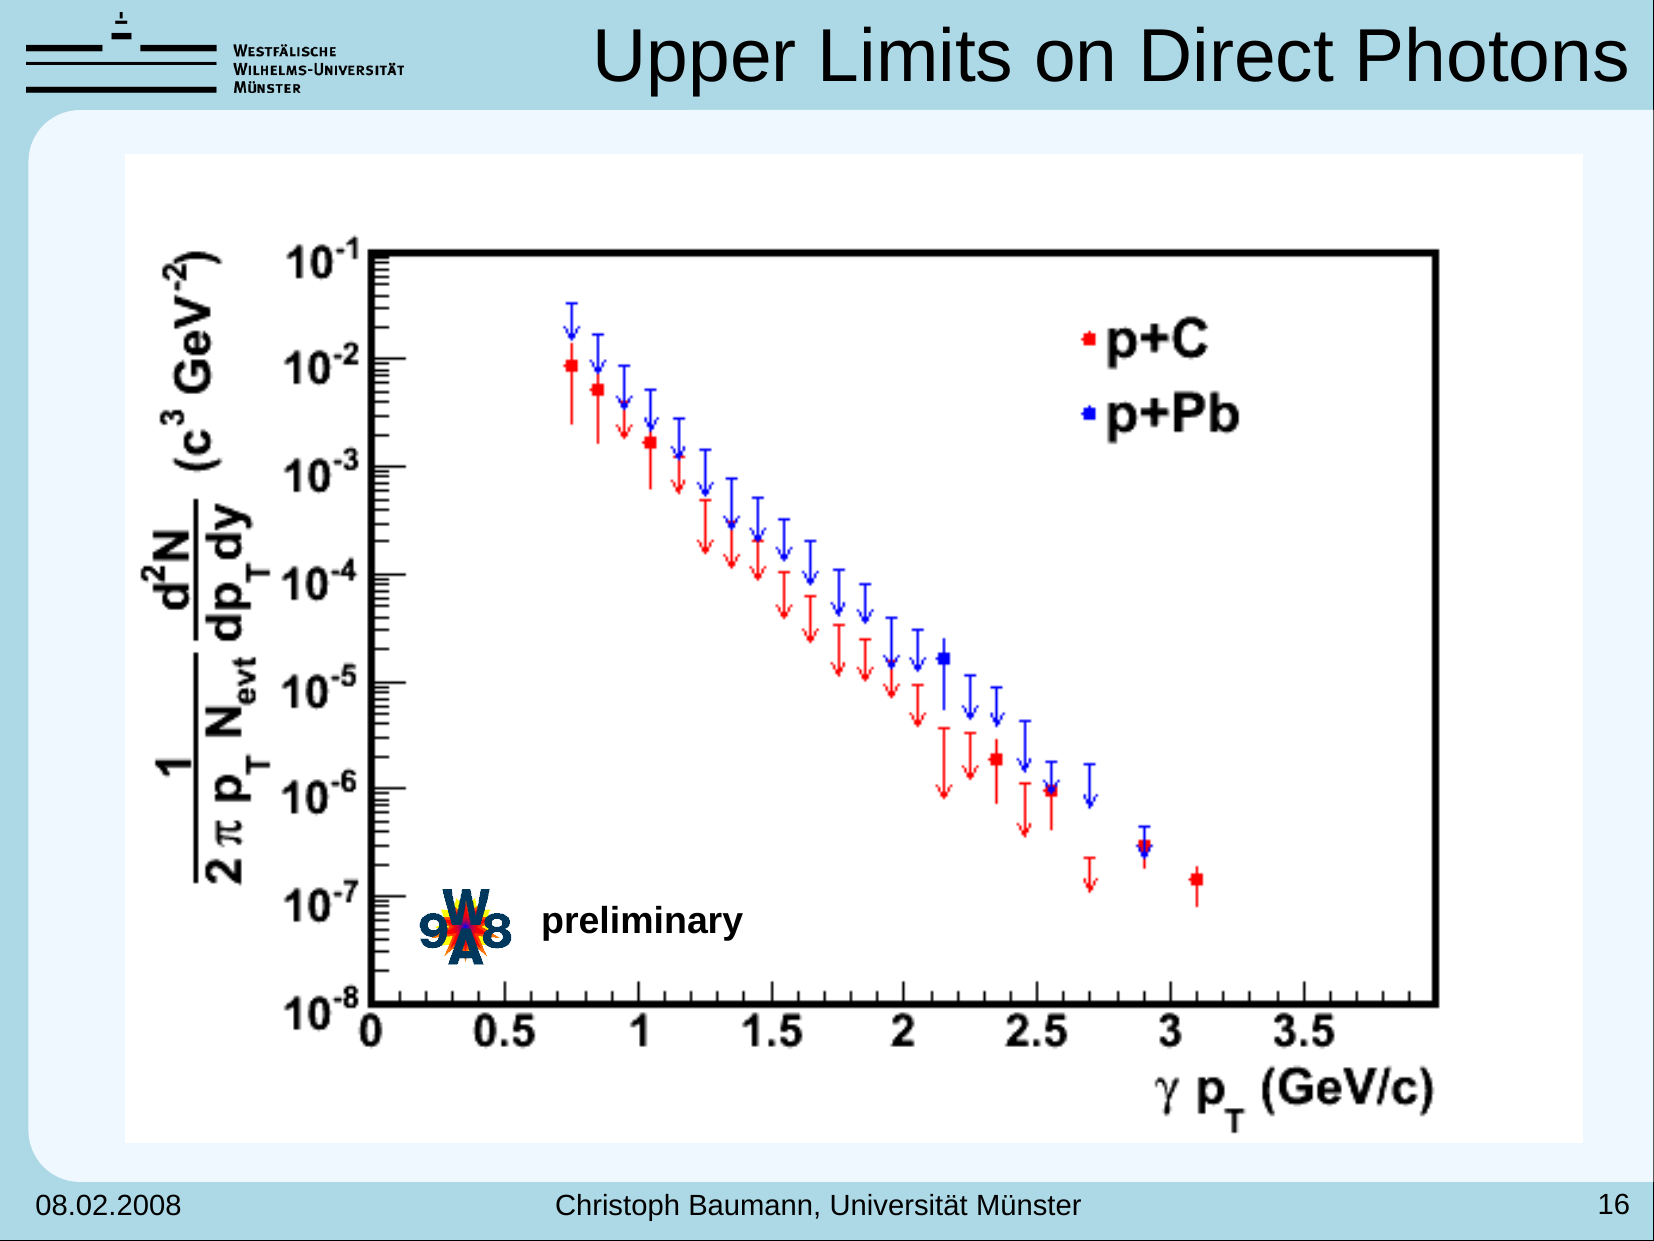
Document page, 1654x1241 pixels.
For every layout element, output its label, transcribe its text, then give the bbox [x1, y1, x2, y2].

picture [125, 154, 1583, 1143]
picture [26, 12, 404, 93]
title Upper Limits on Direct Photons [435, 12, 1631, 98]
text_box preliminary [526, 891, 759, 950]
